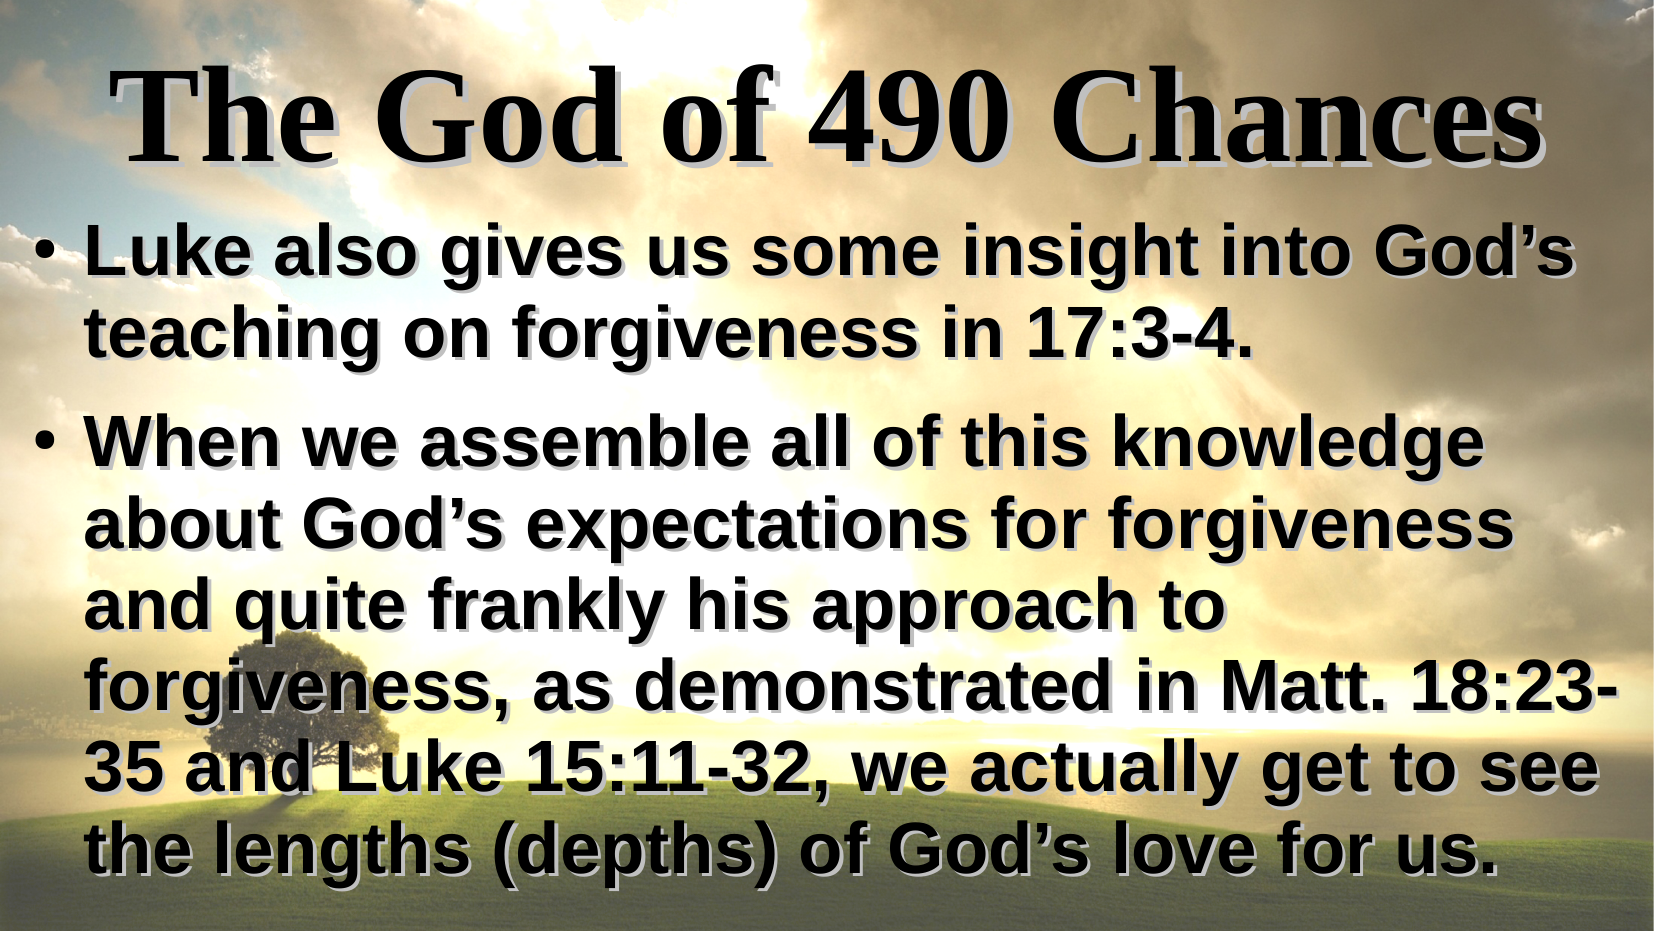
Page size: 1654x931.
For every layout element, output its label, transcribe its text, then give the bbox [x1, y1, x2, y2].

title The God of 490 Chances [82, 37, 1571, 193]
list Luke also gives us some insight into God’s teaching on forgiveness in 17:3-4. When we assemble all of this knowledge about God’s expectations for forgiveness and quite frankly his approach to forgiveness, as demonstrated in Matt. 18:23-35 and Luke 15:11-32, we actually get to see the lengths (depths) of God’s love for us. [15, 210, 1636, 916]
picture [0, 0, 1654, 931]
